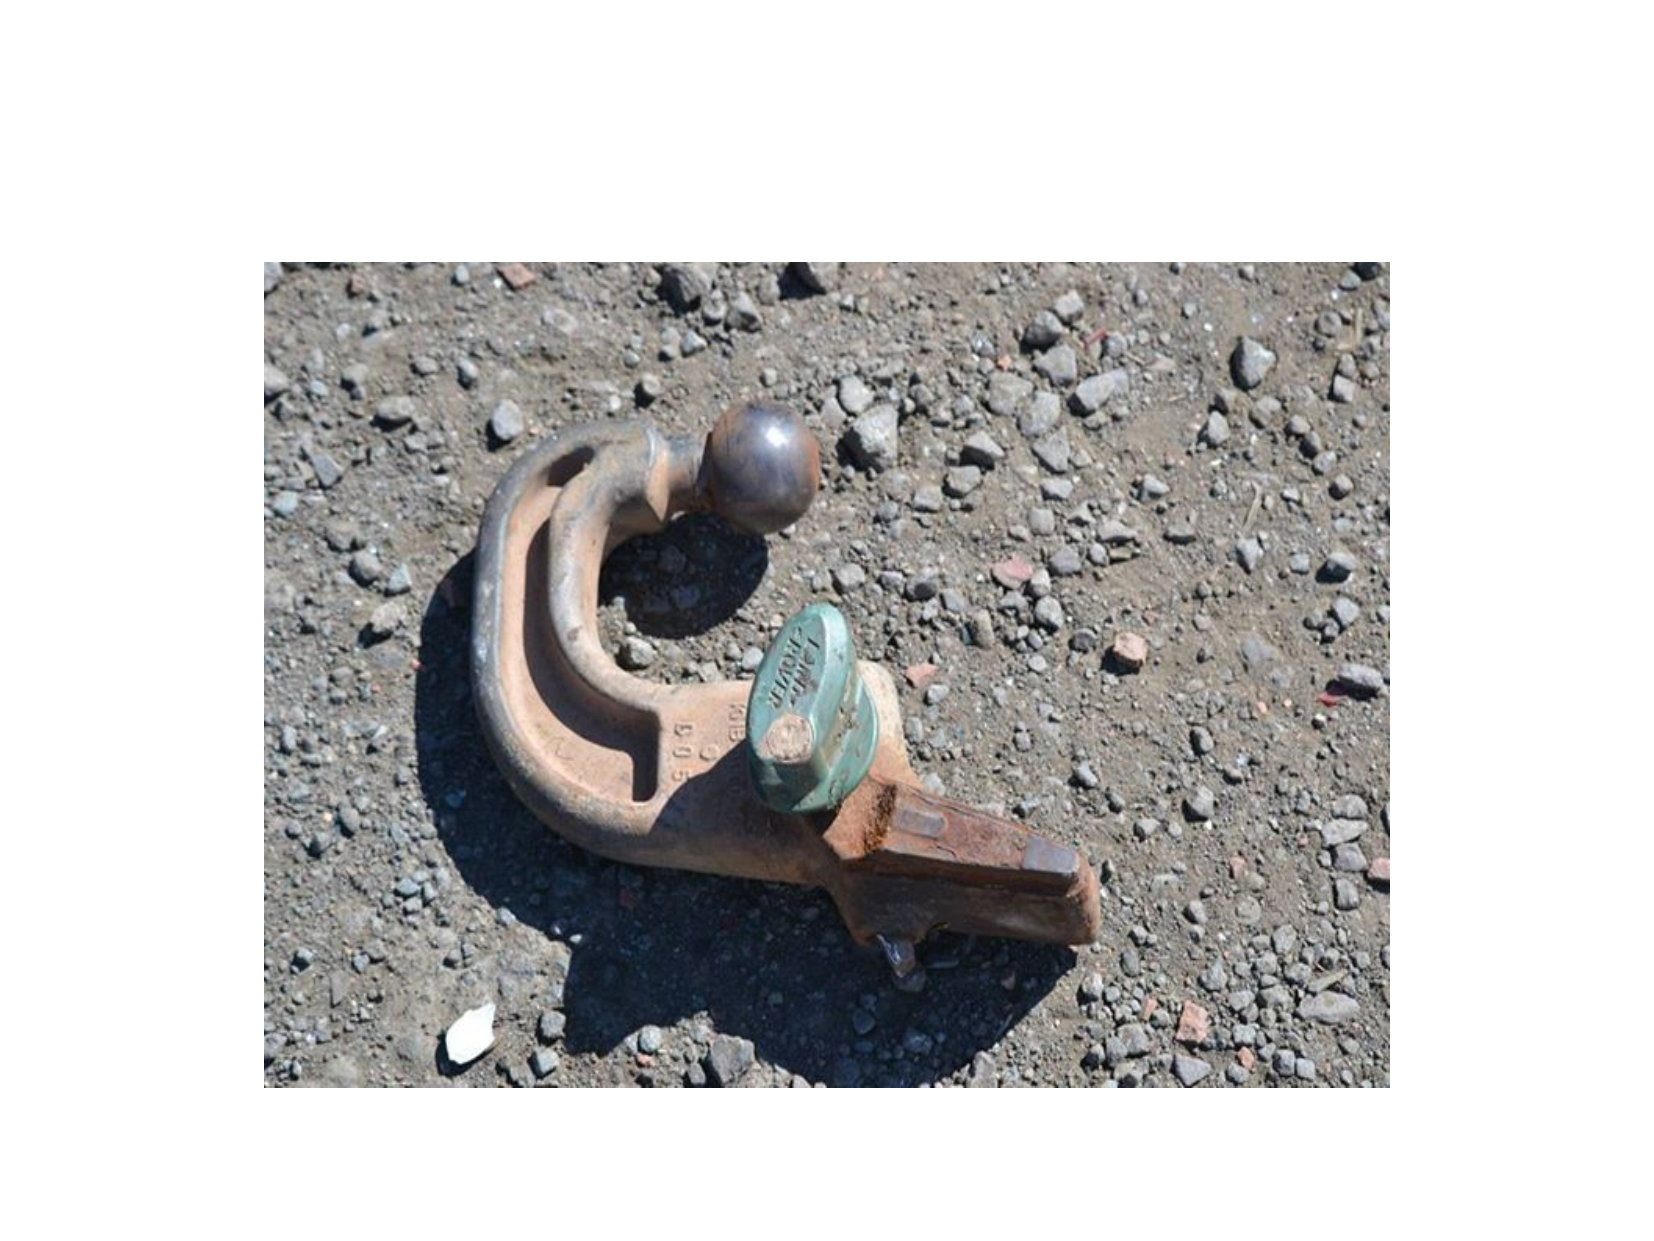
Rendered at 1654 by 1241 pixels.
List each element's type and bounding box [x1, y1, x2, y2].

picture [264, 262, 1390, 1088]
